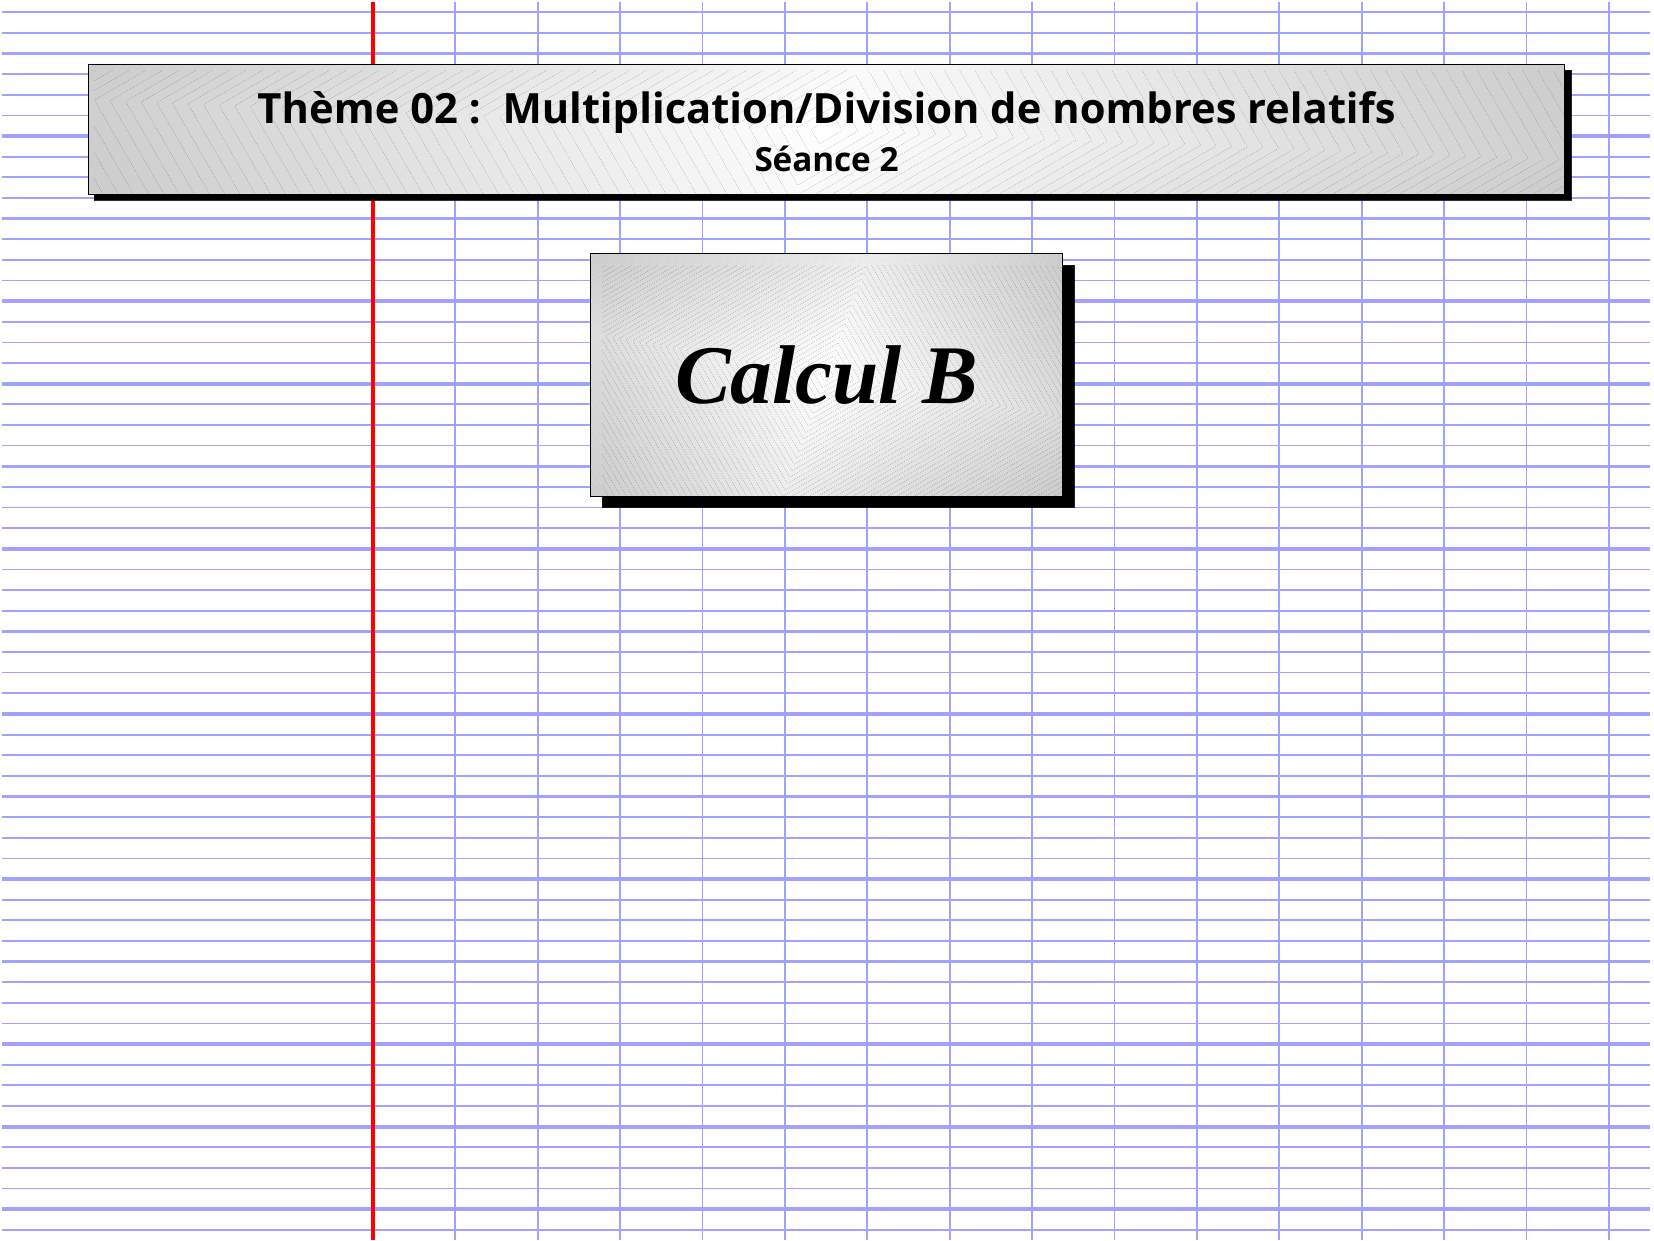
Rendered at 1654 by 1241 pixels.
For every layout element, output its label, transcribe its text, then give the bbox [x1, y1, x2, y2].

picture [0, 0, 1654, 1241]
text_box Thème 02 : Multiplication/Division de nombres relatifs Séance 2 [88, 64, 1565, 195]
text_box Calcul B [590, 253, 1063, 497]
